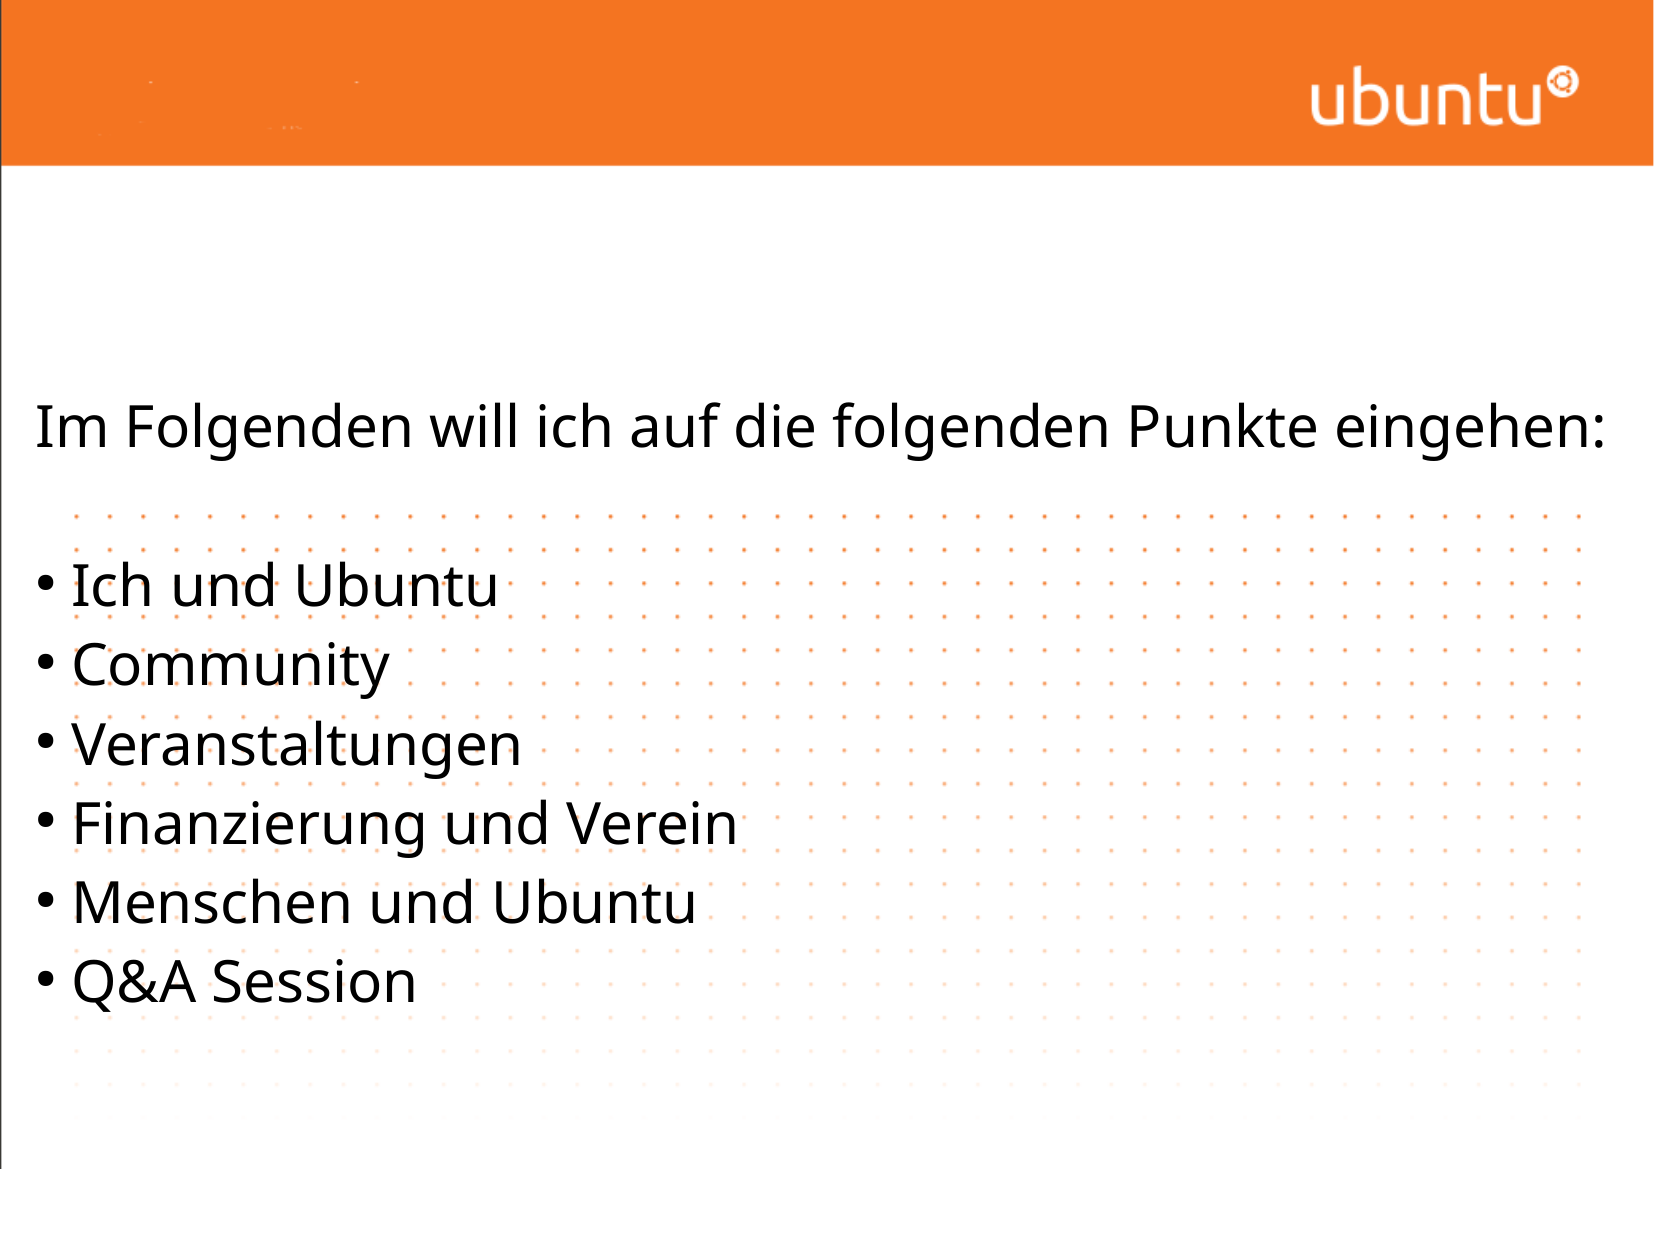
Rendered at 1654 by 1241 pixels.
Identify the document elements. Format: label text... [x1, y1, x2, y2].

picture [0, 0, 1654, 1169]
subtitle Im Folgenden will ich auf die folgenden Punkte eingehen: Ich und Ubuntu Community Veranstaltungen Finanzierung und Verein Menschen und Ubuntu Q&A Session [35, 153, 1619, 1241]
